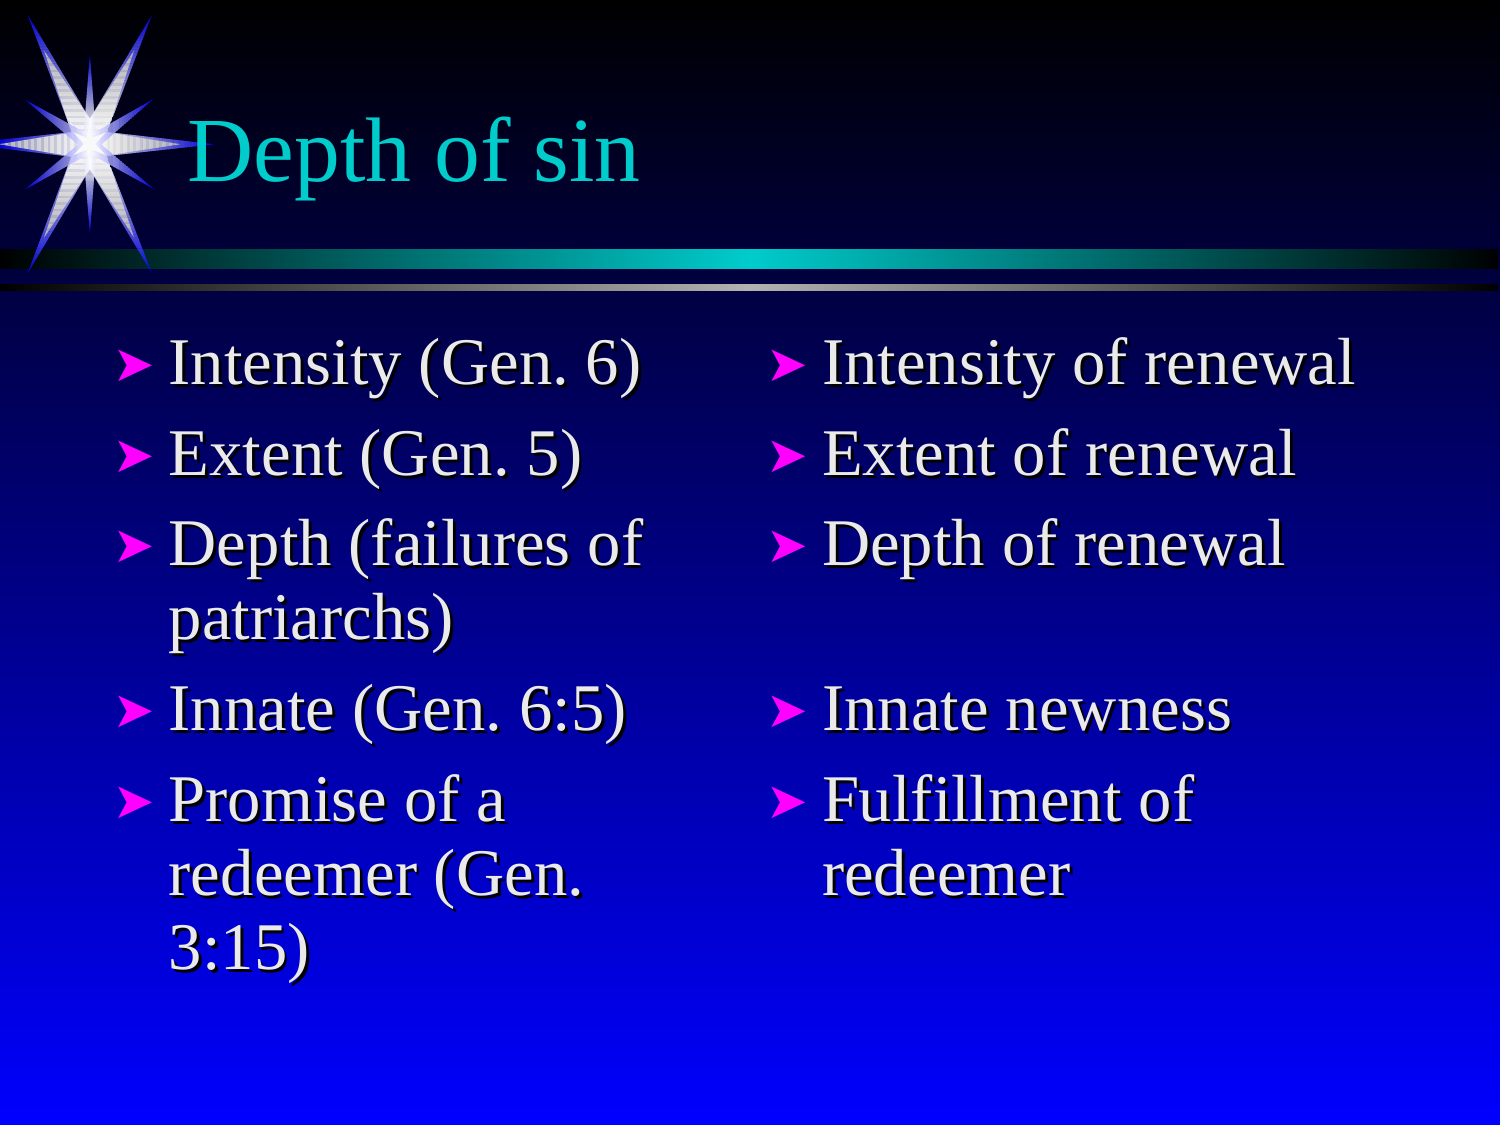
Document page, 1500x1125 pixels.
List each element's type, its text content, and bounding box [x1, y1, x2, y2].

list Intensity (Gen. 6) Extent (Gen. 5) Depth (failures of patriarchs) Innate (Gen. 6:5) Promise of a redeemer (Gen. 3:15) [112, 324, 735, 1001]
title Depth of sin [187, 56, 1463, 244]
list Intensity of renewal Extent of renewal Depth of renewal Innate newness Fulfillment of redeemer [765, 324, 1388, 976]
